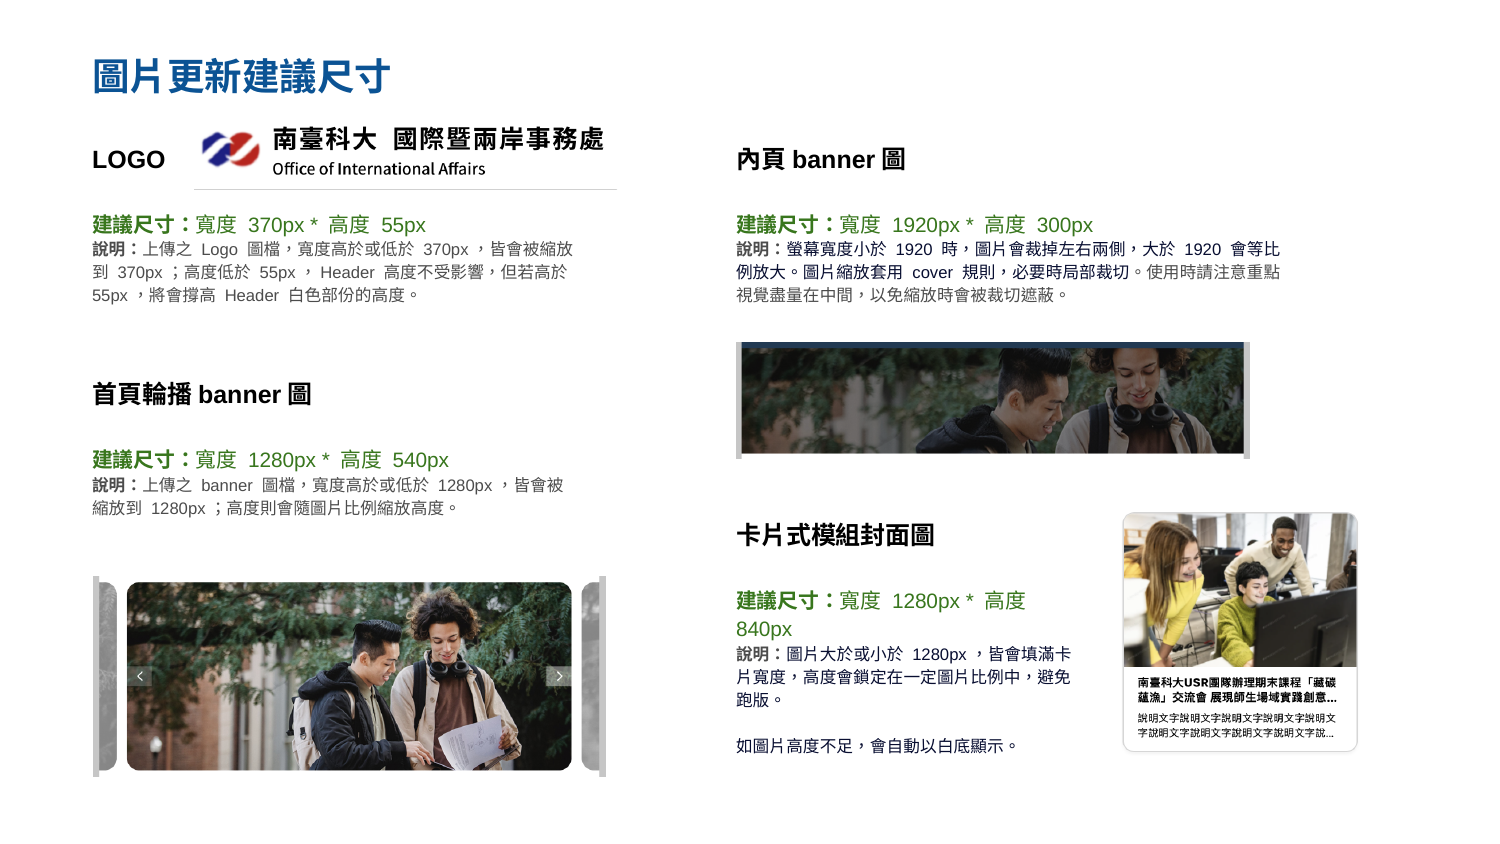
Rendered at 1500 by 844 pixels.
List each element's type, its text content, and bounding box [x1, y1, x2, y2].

text_box 首頁輪播banner圖 建議尺寸：寬度 1280px * 高度 540px 說明：上傳之 banner 圖檔，寬度高於或低於 1280px，皆會被縮放到 1280px；高度則會隨圖片比例縮放高度。 [77, 363, 590, 532]
text_box 圖片更新建議尺寸 [77, 37, 1012, 114]
text_box 卡片式模組封面圖 建議尺寸：寬度 1280px * 高度 840px 說明：圖片大於或小於 1280px，皆會填滿卡片寬度，高度會鎖定在一定圖片比例中，避免跑版。 如圖片高度不足，會自動以白底顯示。 [721, 504, 1096, 742]
picture [1115, 504, 1366, 761]
picture [93, 576, 606, 777]
picture [194, 113, 618, 189]
text_box 內頁banner圖 建議尺寸：寬度 1920px * 高度 300px 說明：螢幕寬度小於 1920 時，圖片會裁掉左右兩側，大於 1920 會等比例放大。圖片縮放套用 cover 規則，必要時局部裁切。使用時請注意重點視覺盡量在中間，以免縮放時會被裁切遮蔽。 [721, 128, 1312, 343]
text_box LOGO 建議尺寸：寬度 370px * 高度 55px 說明：上傳之 Logo 圖檔，寬度高於或低於 370px，皆會被縮放到 370px；高度低於 55px，Header 高度不受影響，但若高於 55px，將會撐高 Header 白色部份的高度。 [77, 128, 590, 320]
picture [736, 342, 1250, 459]
